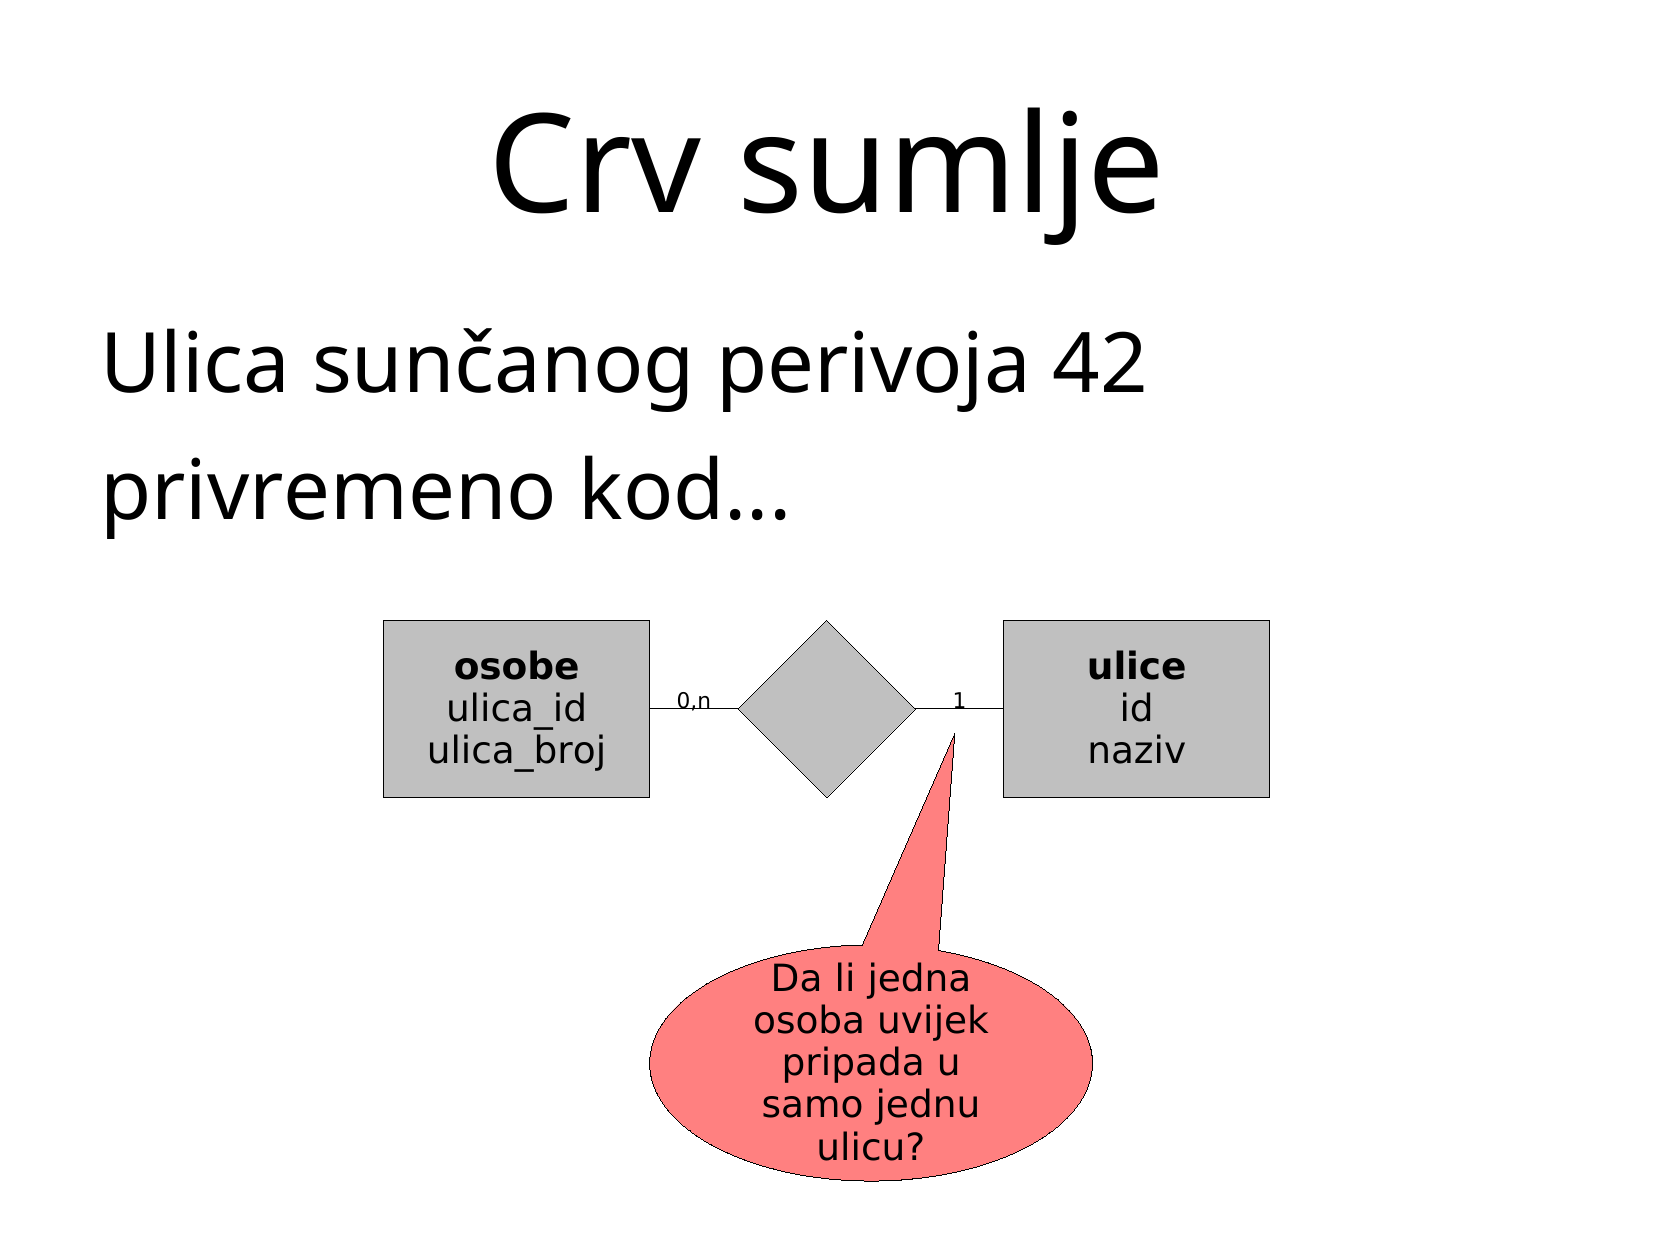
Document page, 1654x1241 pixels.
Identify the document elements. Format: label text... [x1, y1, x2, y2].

title Crv sumlje [82, 0, 1571, 290]
text_box Da li jedna osoba uvijek pripada u samo jednu ulicu? [649, 733, 1093, 1182]
list Ulica sunčanog perivoja 42 privremeno kod... [82, 290, 1571, 1109]
